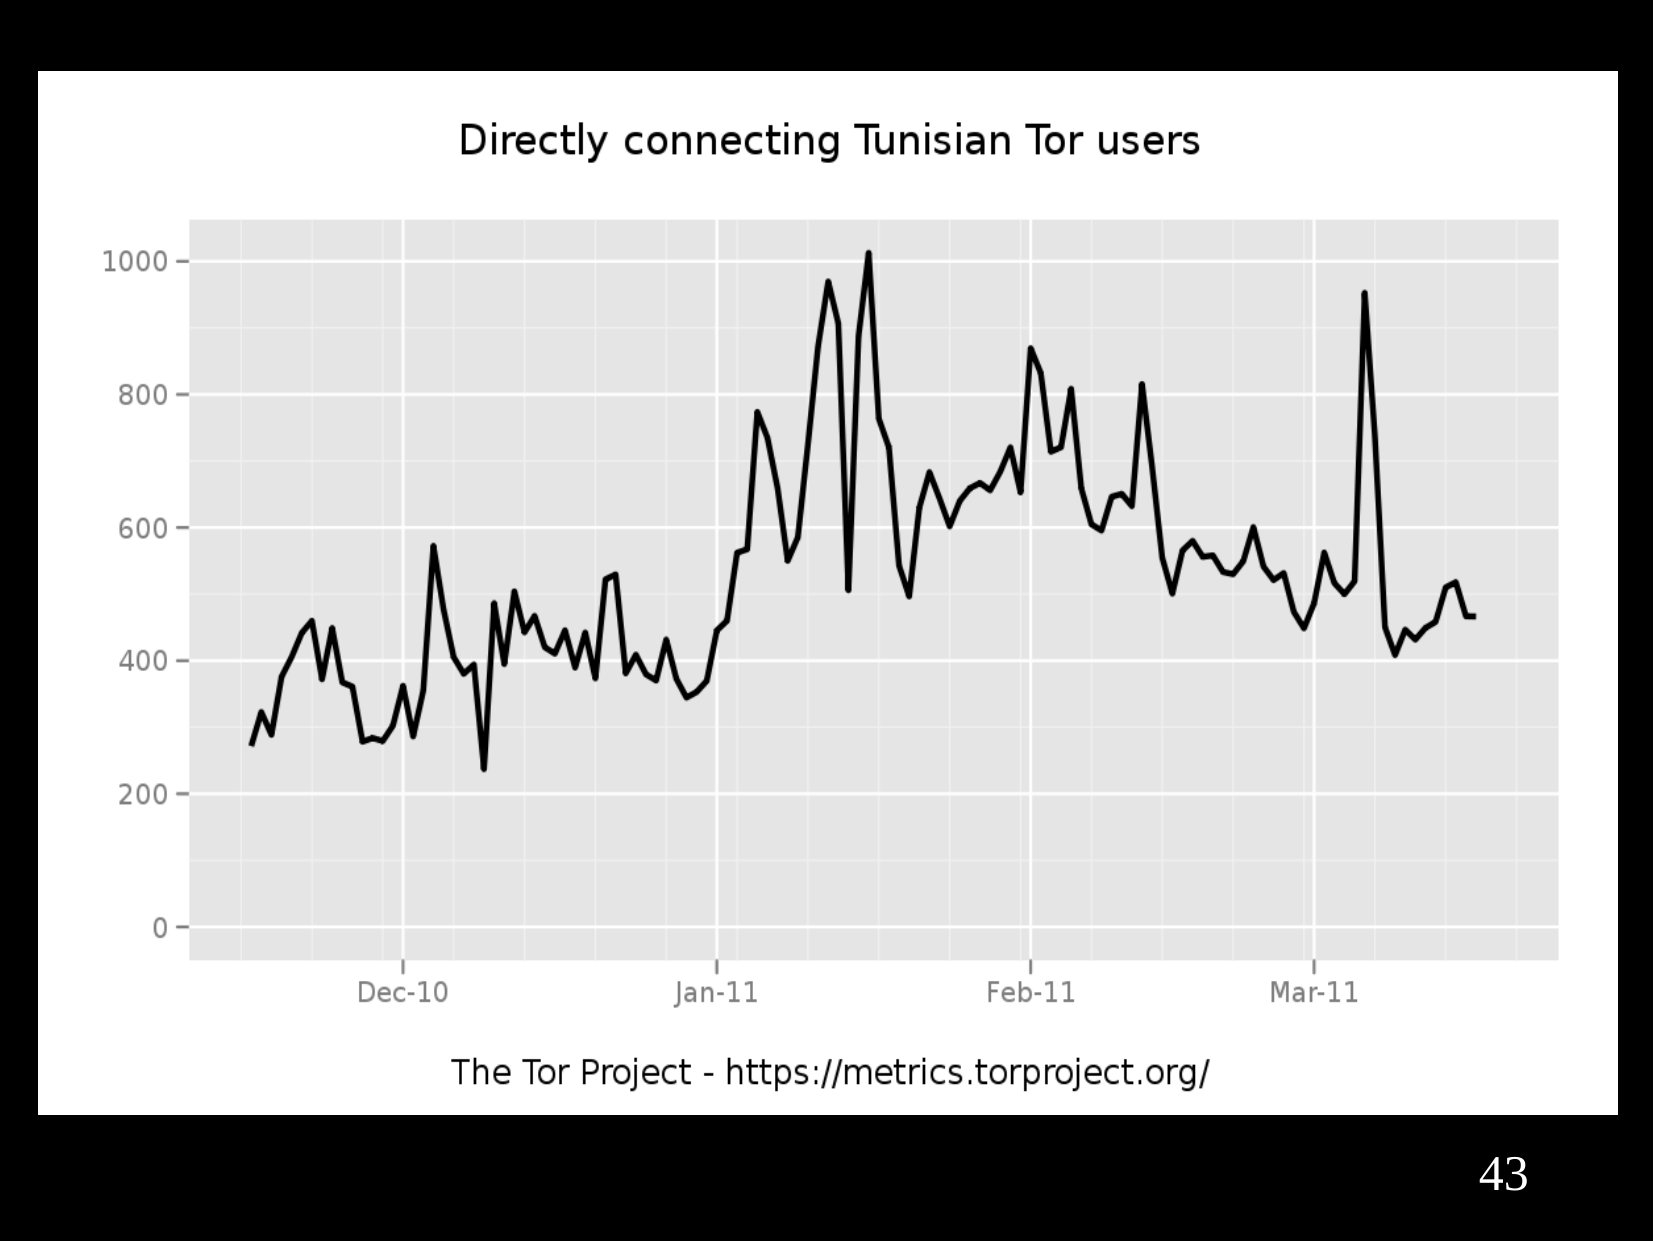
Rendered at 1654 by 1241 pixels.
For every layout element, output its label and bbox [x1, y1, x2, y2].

picture [38, 71, 1618, 1115]
